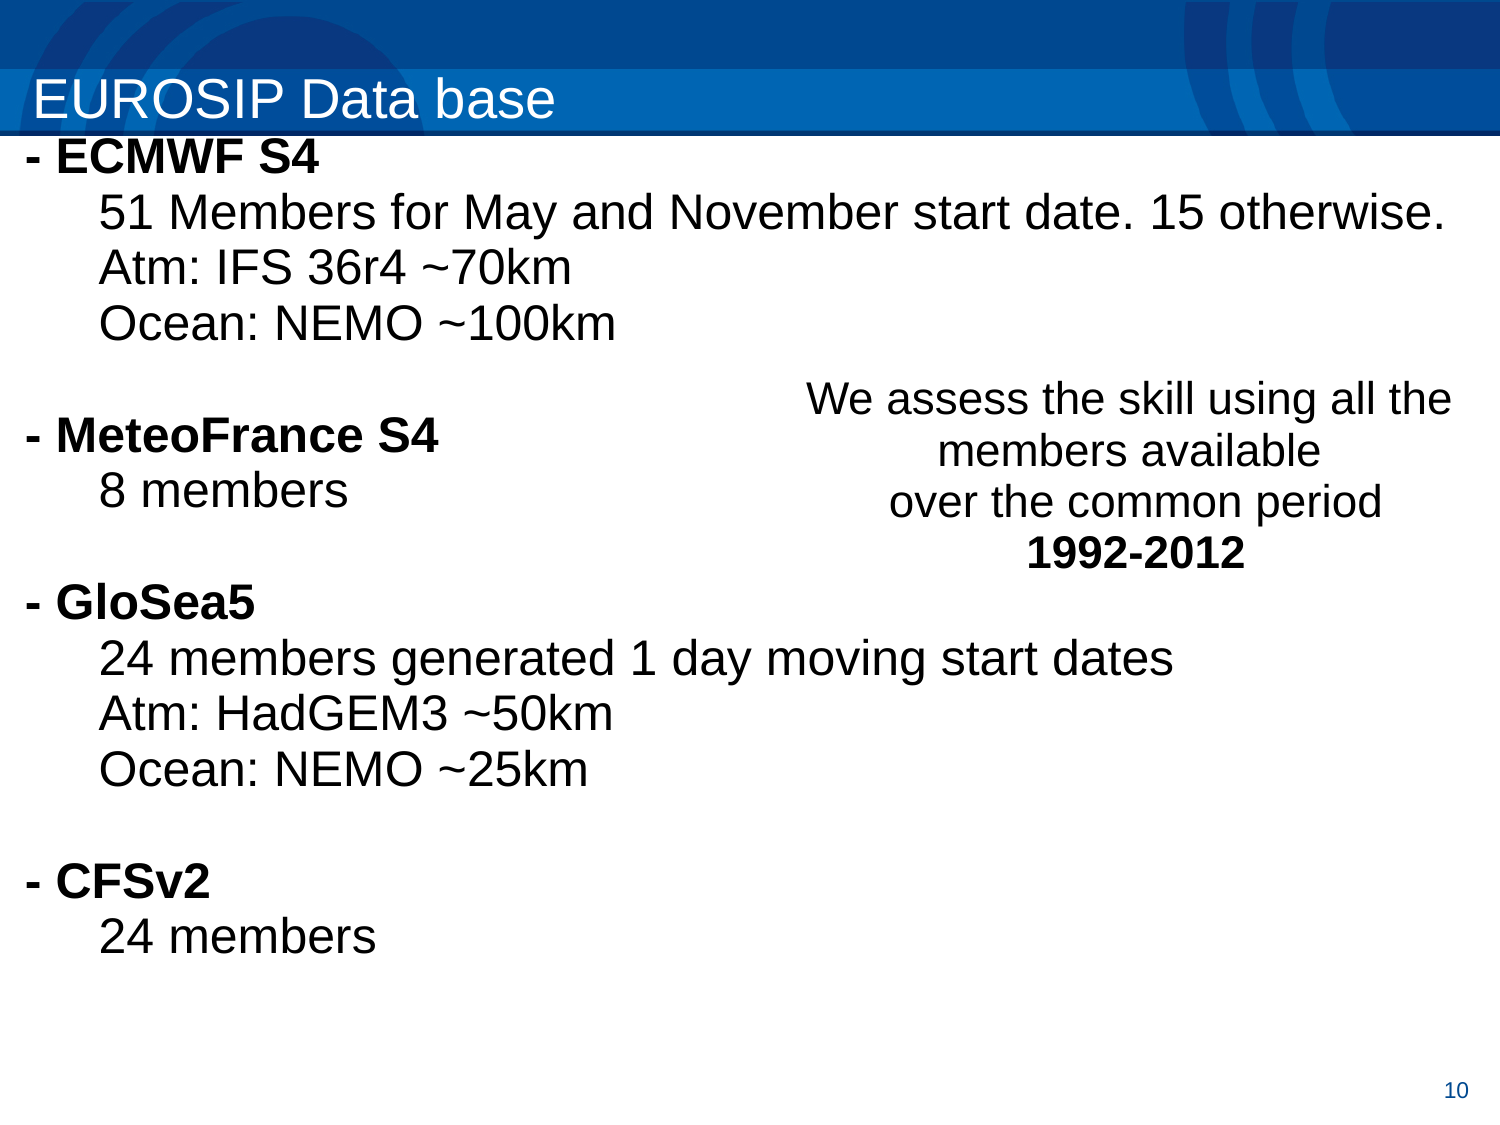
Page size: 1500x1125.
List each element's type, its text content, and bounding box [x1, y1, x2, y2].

title EUROSIP Data base [17, 7, 1483, 138]
slide_number <number> [1411, 1042, 1484, 1111]
text_box - ECMWF S4 51 Members for May and November start date. 15 otherwise. Atm: IFS 36r4 ~70km Ocean: NEMO ~100km - MeteoFrance S4 8 members - GloSea5 24 members generated 1 day moving start dates Atm: HadGEM3 ~50km Ocean: NEMO ~25km - CFSv2 24 members [10, 120, 1477, 1028]
picture [0, 0, 1500, 136]
text_box We assess the skill using all the members available over the common period 1992-2012 [791, 366, 1482, 587]
